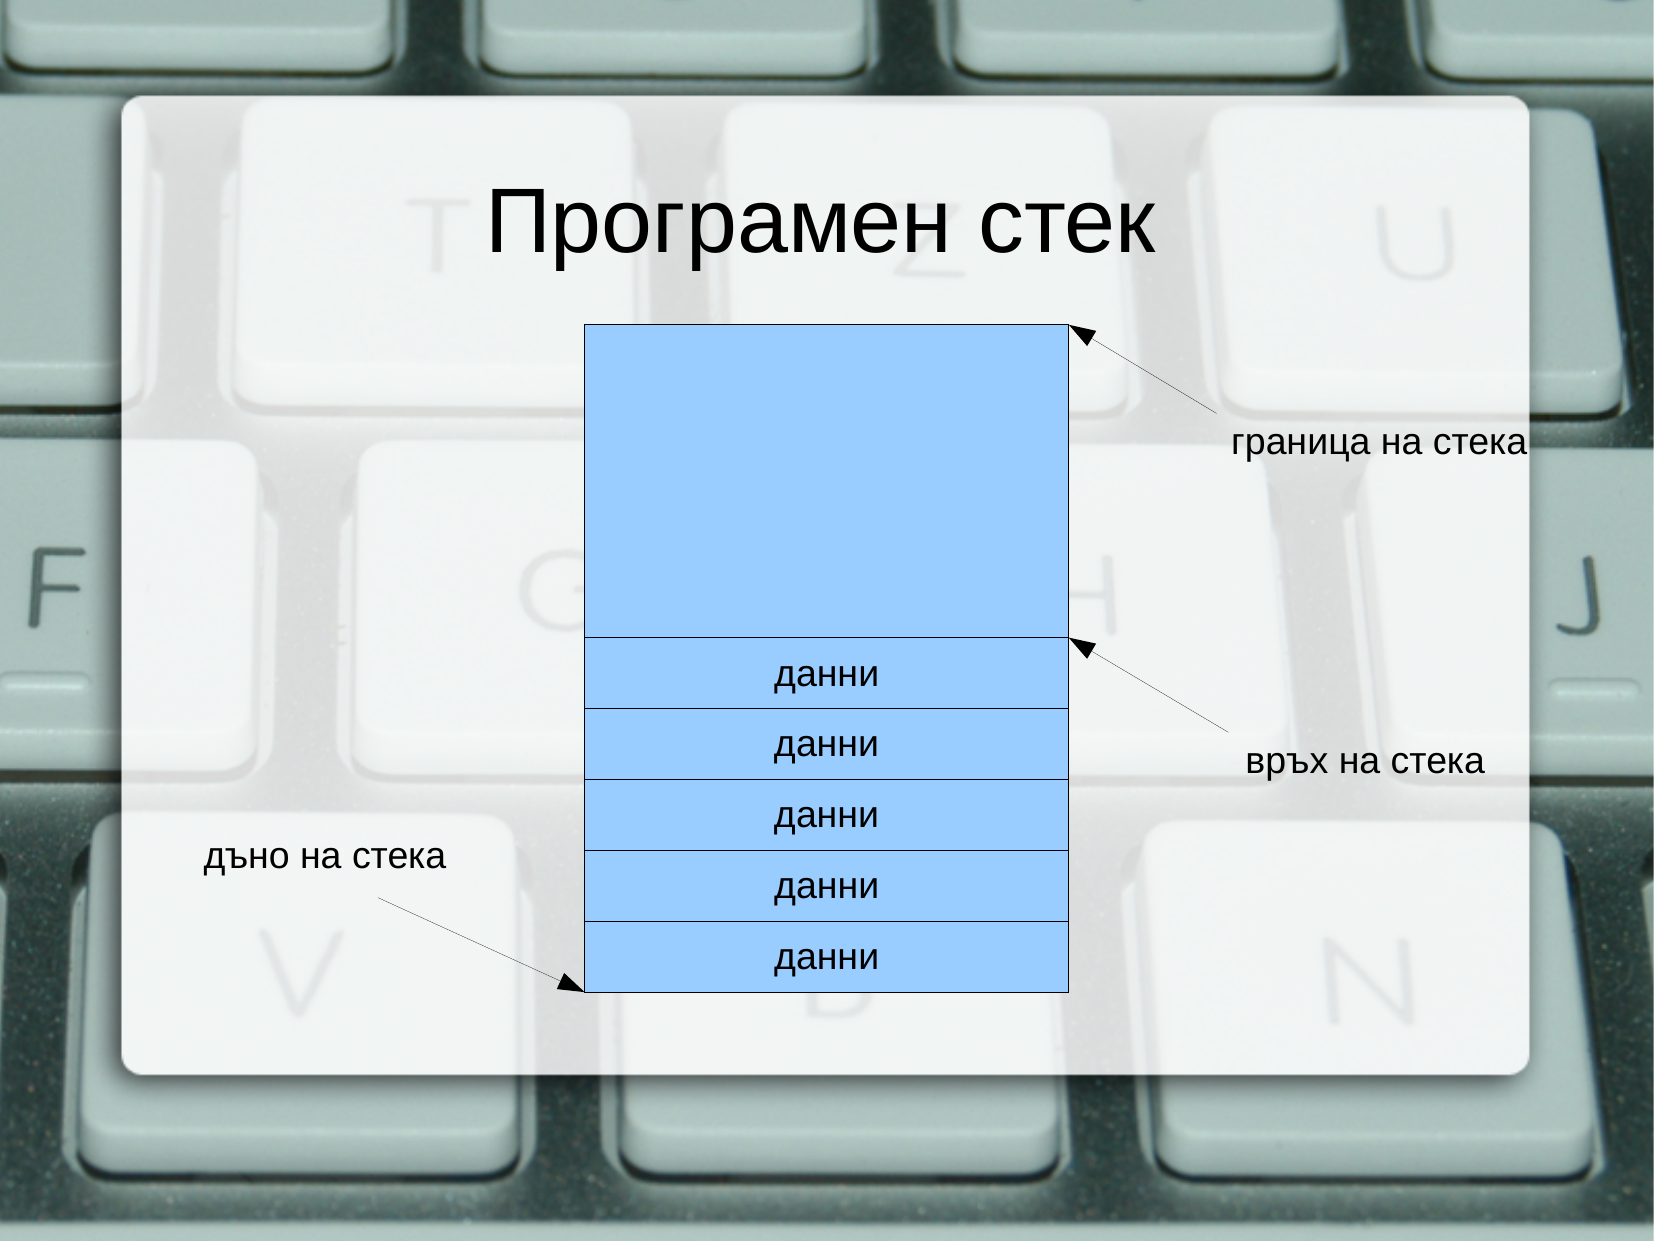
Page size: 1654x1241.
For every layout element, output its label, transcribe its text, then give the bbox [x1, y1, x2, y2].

text_box данни [584, 709, 1069, 779]
text_box данни [584, 637, 1069, 709]
text_box данни [584, 851, 1069, 922]
title Програмен стек [135, 117, 1506, 325]
picture [0, 0, 1654, 1241]
text_box [584, 324, 1069, 637]
text_box връх на стека [1230, 732, 1501, 790]
text_box данни [584, 922, 1069, 993]
text_box данни [584, 779, 1069, 851]
text_box граница на стека [1216, 413, 1543, 471]
text_box дъно на стека [188, 826, 462, 884]
